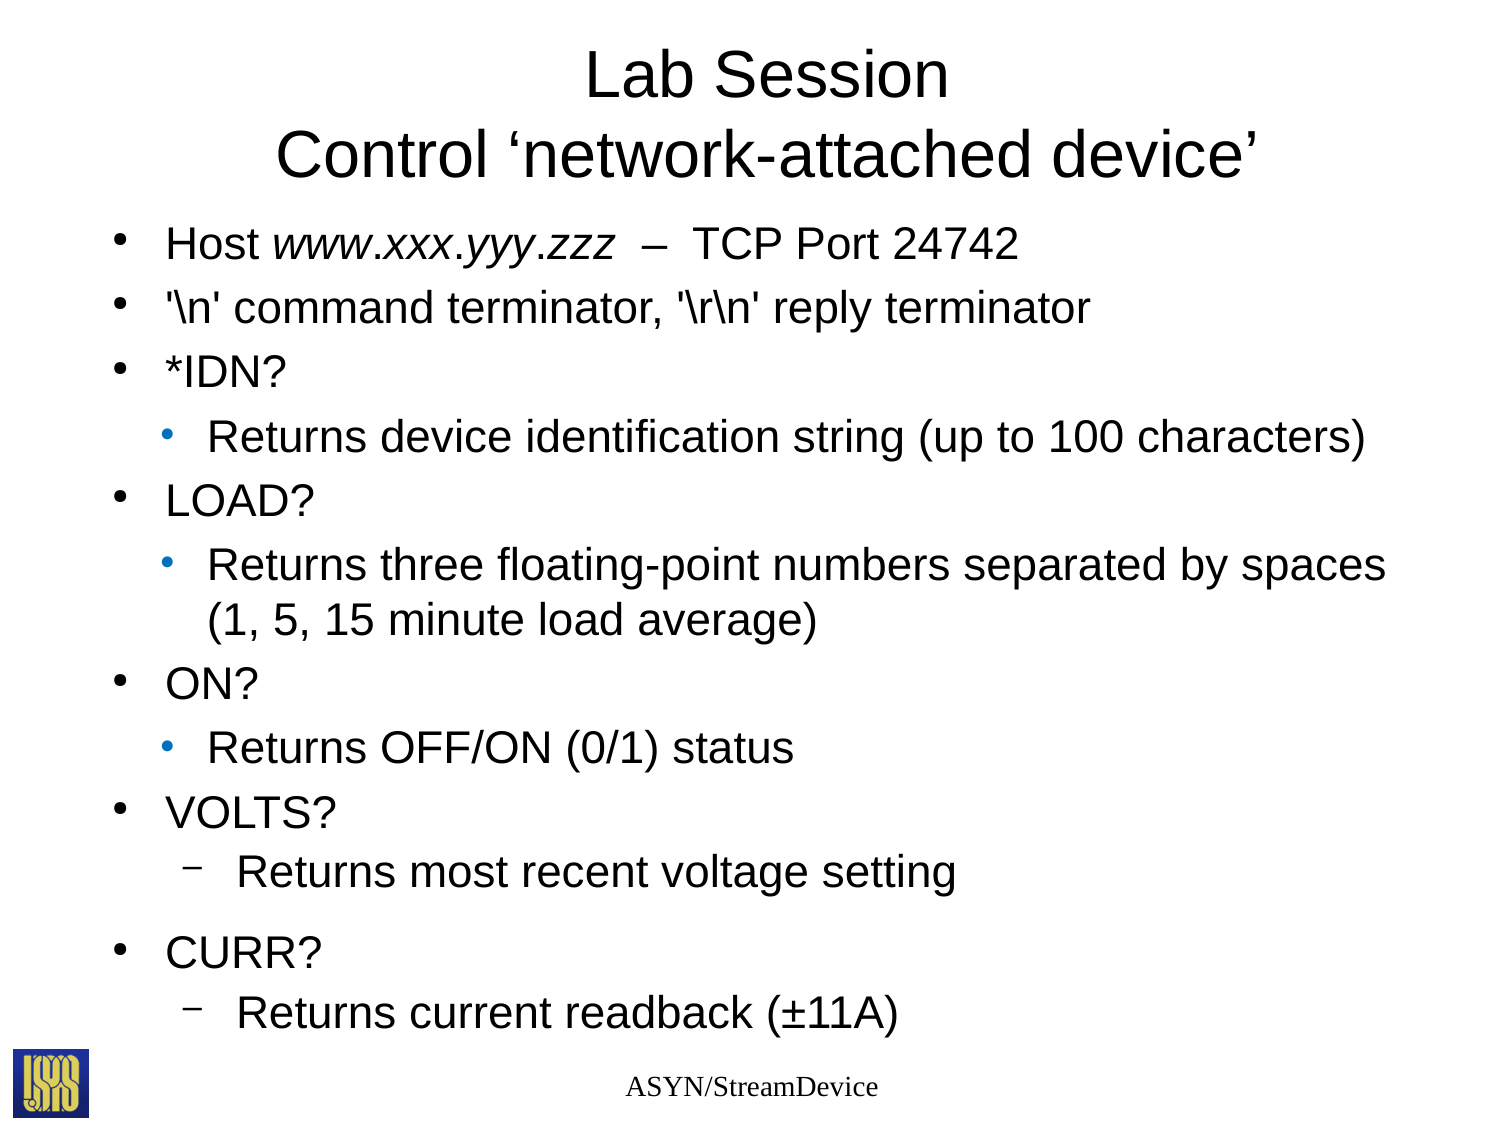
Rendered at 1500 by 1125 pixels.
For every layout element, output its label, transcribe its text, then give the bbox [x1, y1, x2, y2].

list Host www.xxx.yyy.zzz – TCP Port 24742 '\n' command terminator, '\r\n' reply terminator *IDN? Returns device identification string (up to 100 characters) LOAD? Returns three floating-point numbers separated by spaces (1, 5, 15 minute load average) ON? Returns OFF/ON (0/1) status VOLTS? Returns most recent voltage setting CURR? Returns current readback (±11A) [79, 205, 1419, 1046]
title Lab Session Control ‘network-attached device’ [75, 31, 1425, 220]
picture [13, 1049, 89, 1118]
